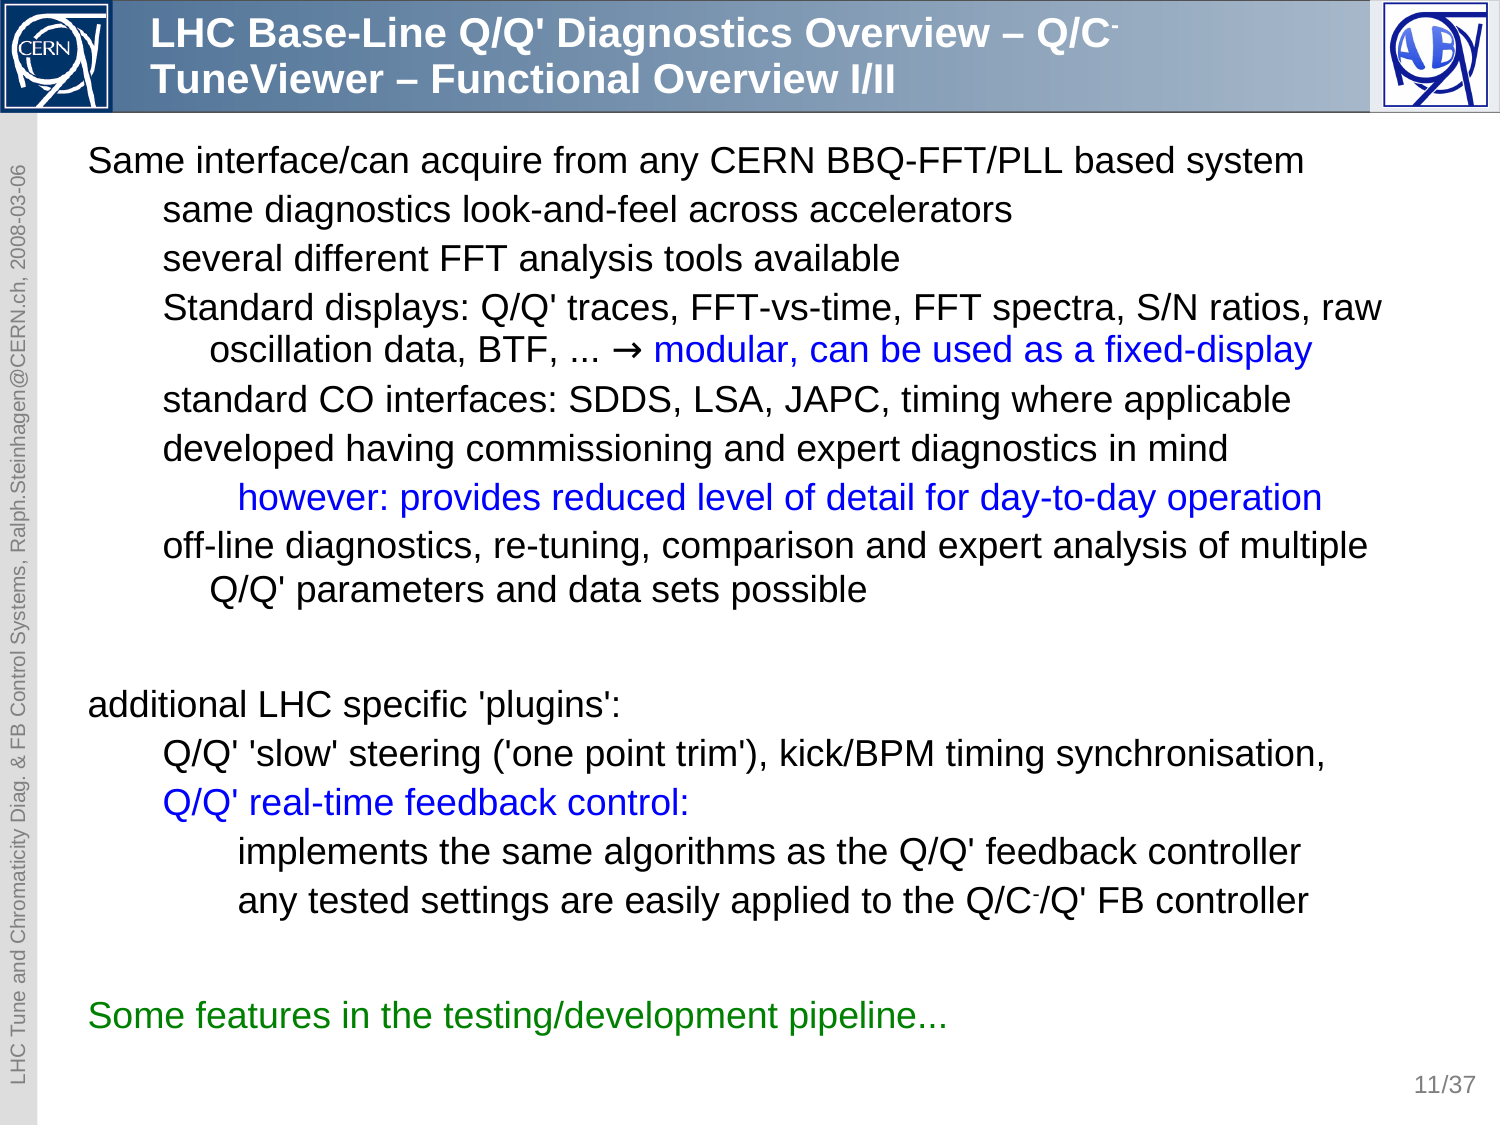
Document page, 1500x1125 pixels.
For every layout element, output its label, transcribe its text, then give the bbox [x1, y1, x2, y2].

title LHC Base-Line Q/Q' Diagnostics Overview – Q/C- TuneViewer – Functional Overview I/II [150, 2, 1323, 111]
picture [1382, 1, 1489, 108]
list Same interface/can acquire from any CERN BBQ-FFT/PLL based system same diagnostics look-and-feel across accelerators several different FFT analysis tools available Standard displays: Q/Q' traces, FFT-vs-time, FFT spectra, S/N ratios, raw oscillation data, BTF, ... → modular, can be used as a fixed-display standard CO interfaces: SDDS, LSA, JAPC, timing where applicable developed having commissioning and expert diagnostics in mind however: provides reduced level of detail for day-to-day operation off-line diagnostics, re-tuning, comparison and expert analysis of multiple Q/Q' parameters and data sets possible additional LHC specific 'plugins': Q/Q' 'slow' steering ('one point trim'), kick/BPM timing synchronisation, Q/Q' real-time feedback control: implements the same algorithms as the Q/Q' feedback controller any tested settings are easily applied to the Q/C-/Q' FB controller Some features in the testing/development pipeline... [87, 137, 1438, 1096]
picture [0, 0, 113, 113]
